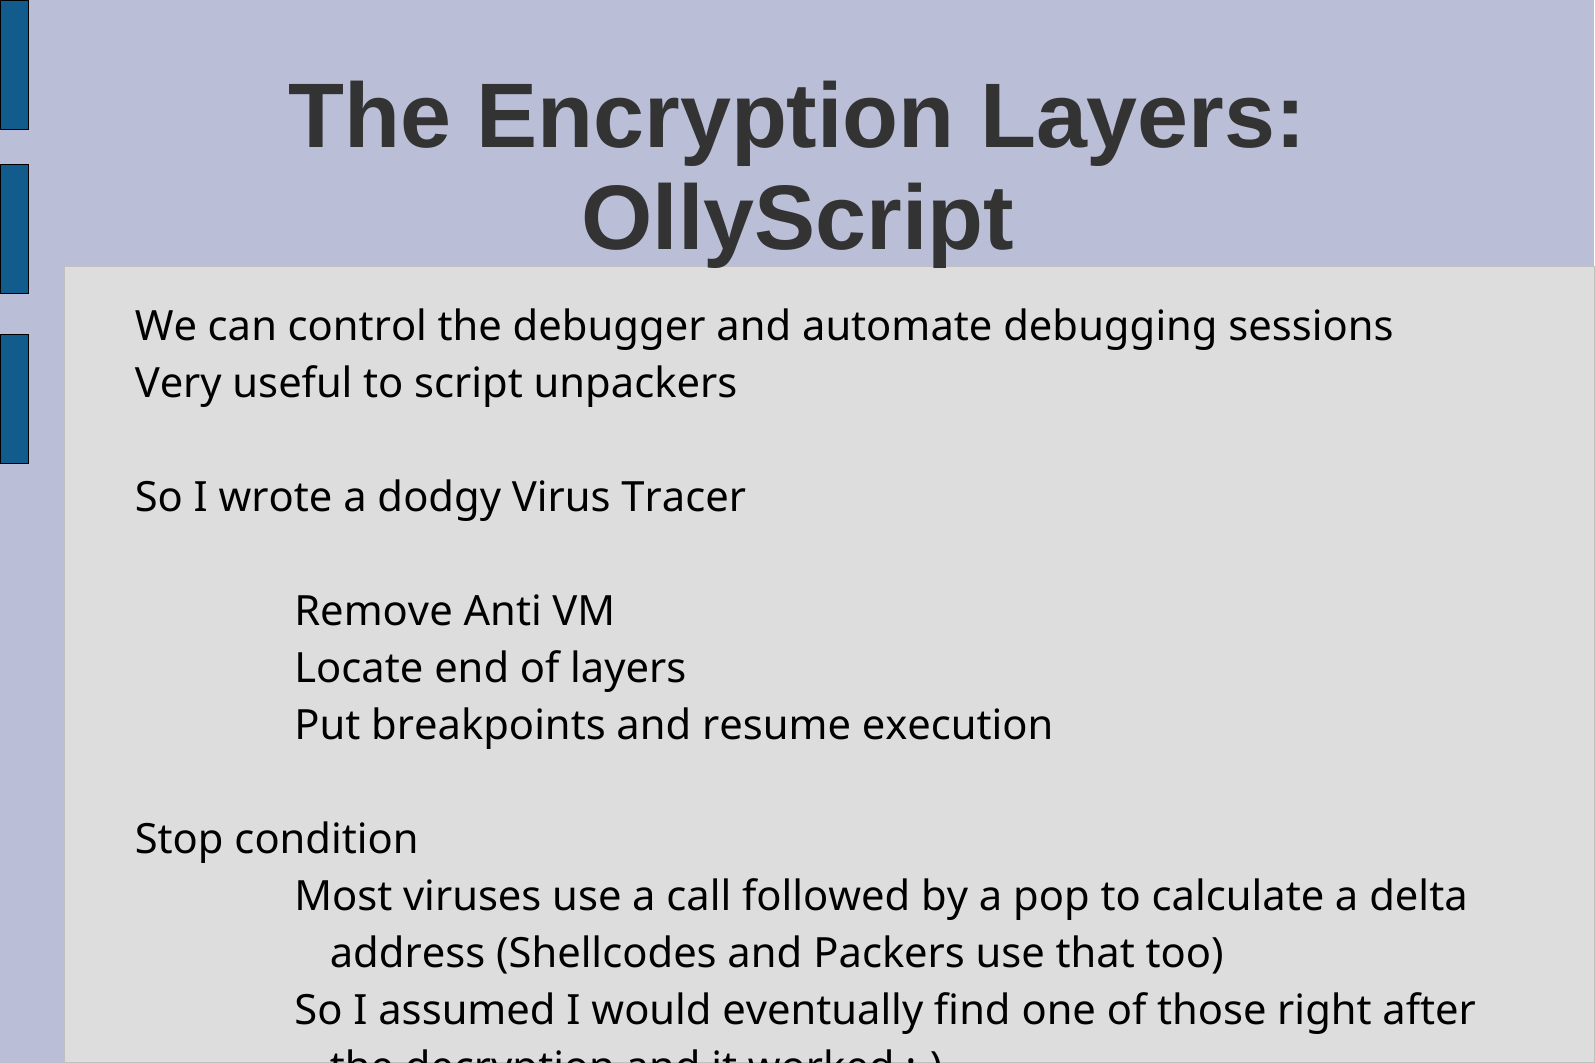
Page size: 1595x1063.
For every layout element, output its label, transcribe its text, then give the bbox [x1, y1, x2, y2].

list We can control the debugger and automate debugging sessions Very useful to script unpackers So I wrote a dodgy Virus Tracer Remove Anti VM Locate end of layers Put breakpoints and resume execution Stop condition Most viruses use a call followed by a pop to calculate a delta address (Shellcodes and Packers use that too) So I assumed I would eventually find one of those right after the decryption and it worked :-) [117, 295, 1479, 1050]
title The Encryption Layers: OllyScript [117, 64, 1479, 270]
